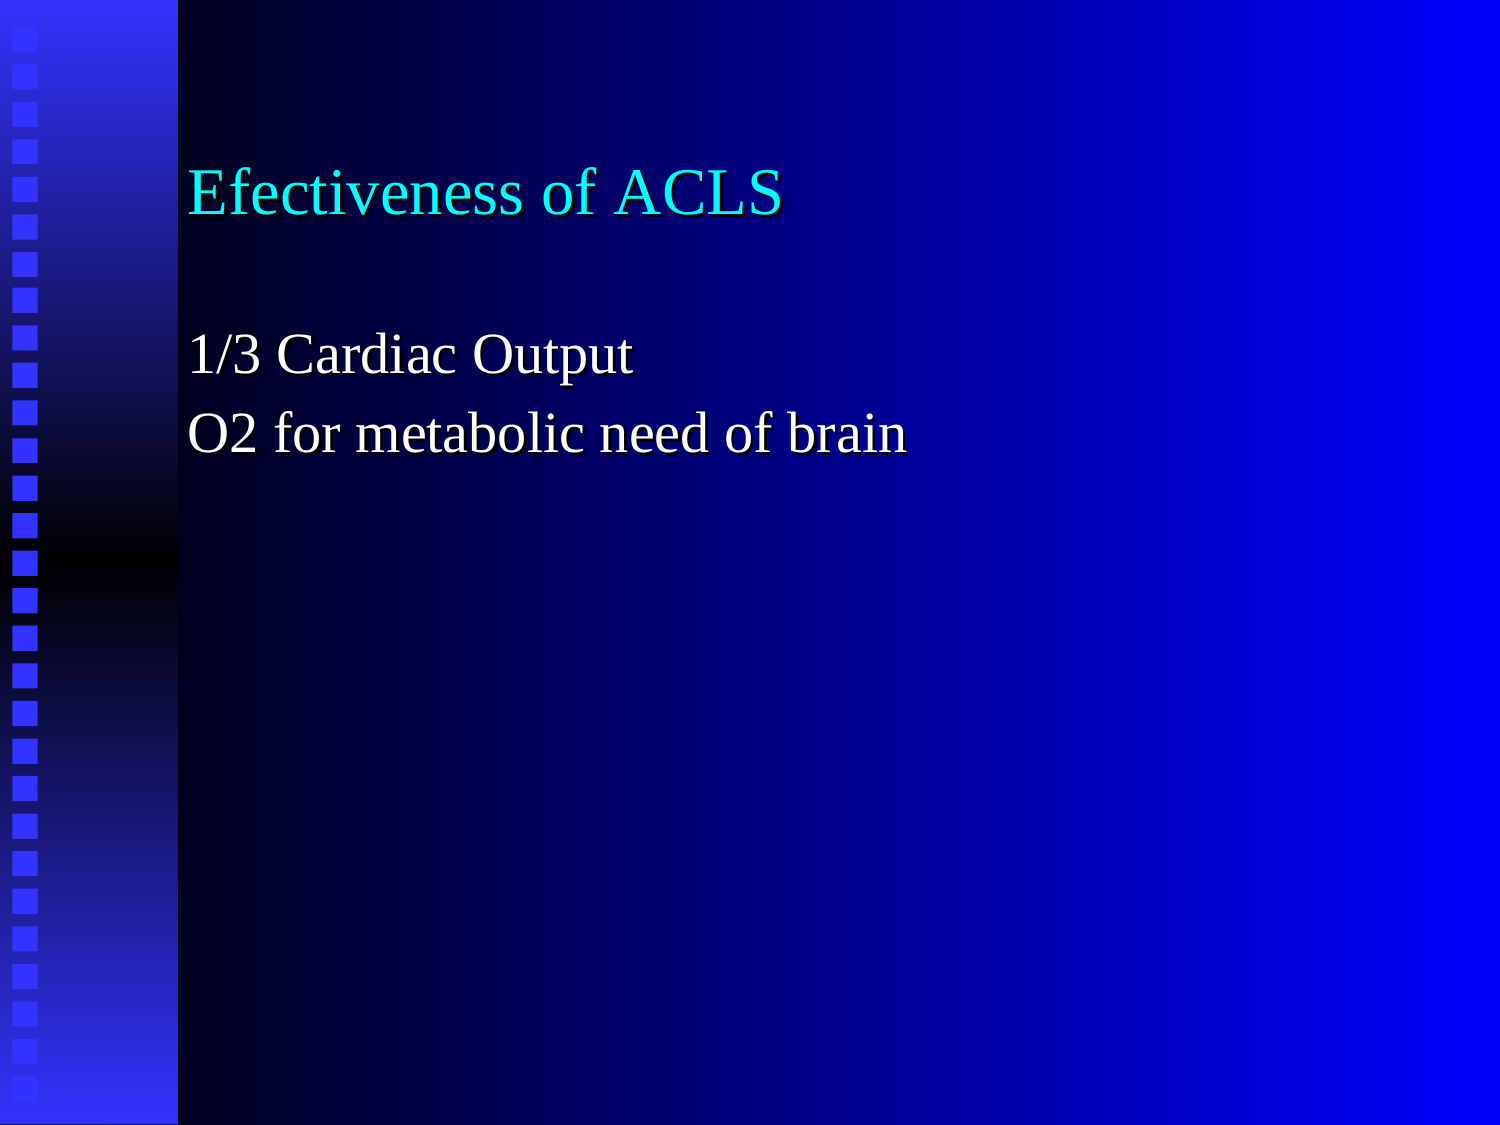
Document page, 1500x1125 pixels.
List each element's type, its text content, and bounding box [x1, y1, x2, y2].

title Efectiveness of ACLS [187, 99, 1463, 288]
list 1/3 Cardiac Output O2 for metabolic need of brain [187, 324, 1463, 1001]
